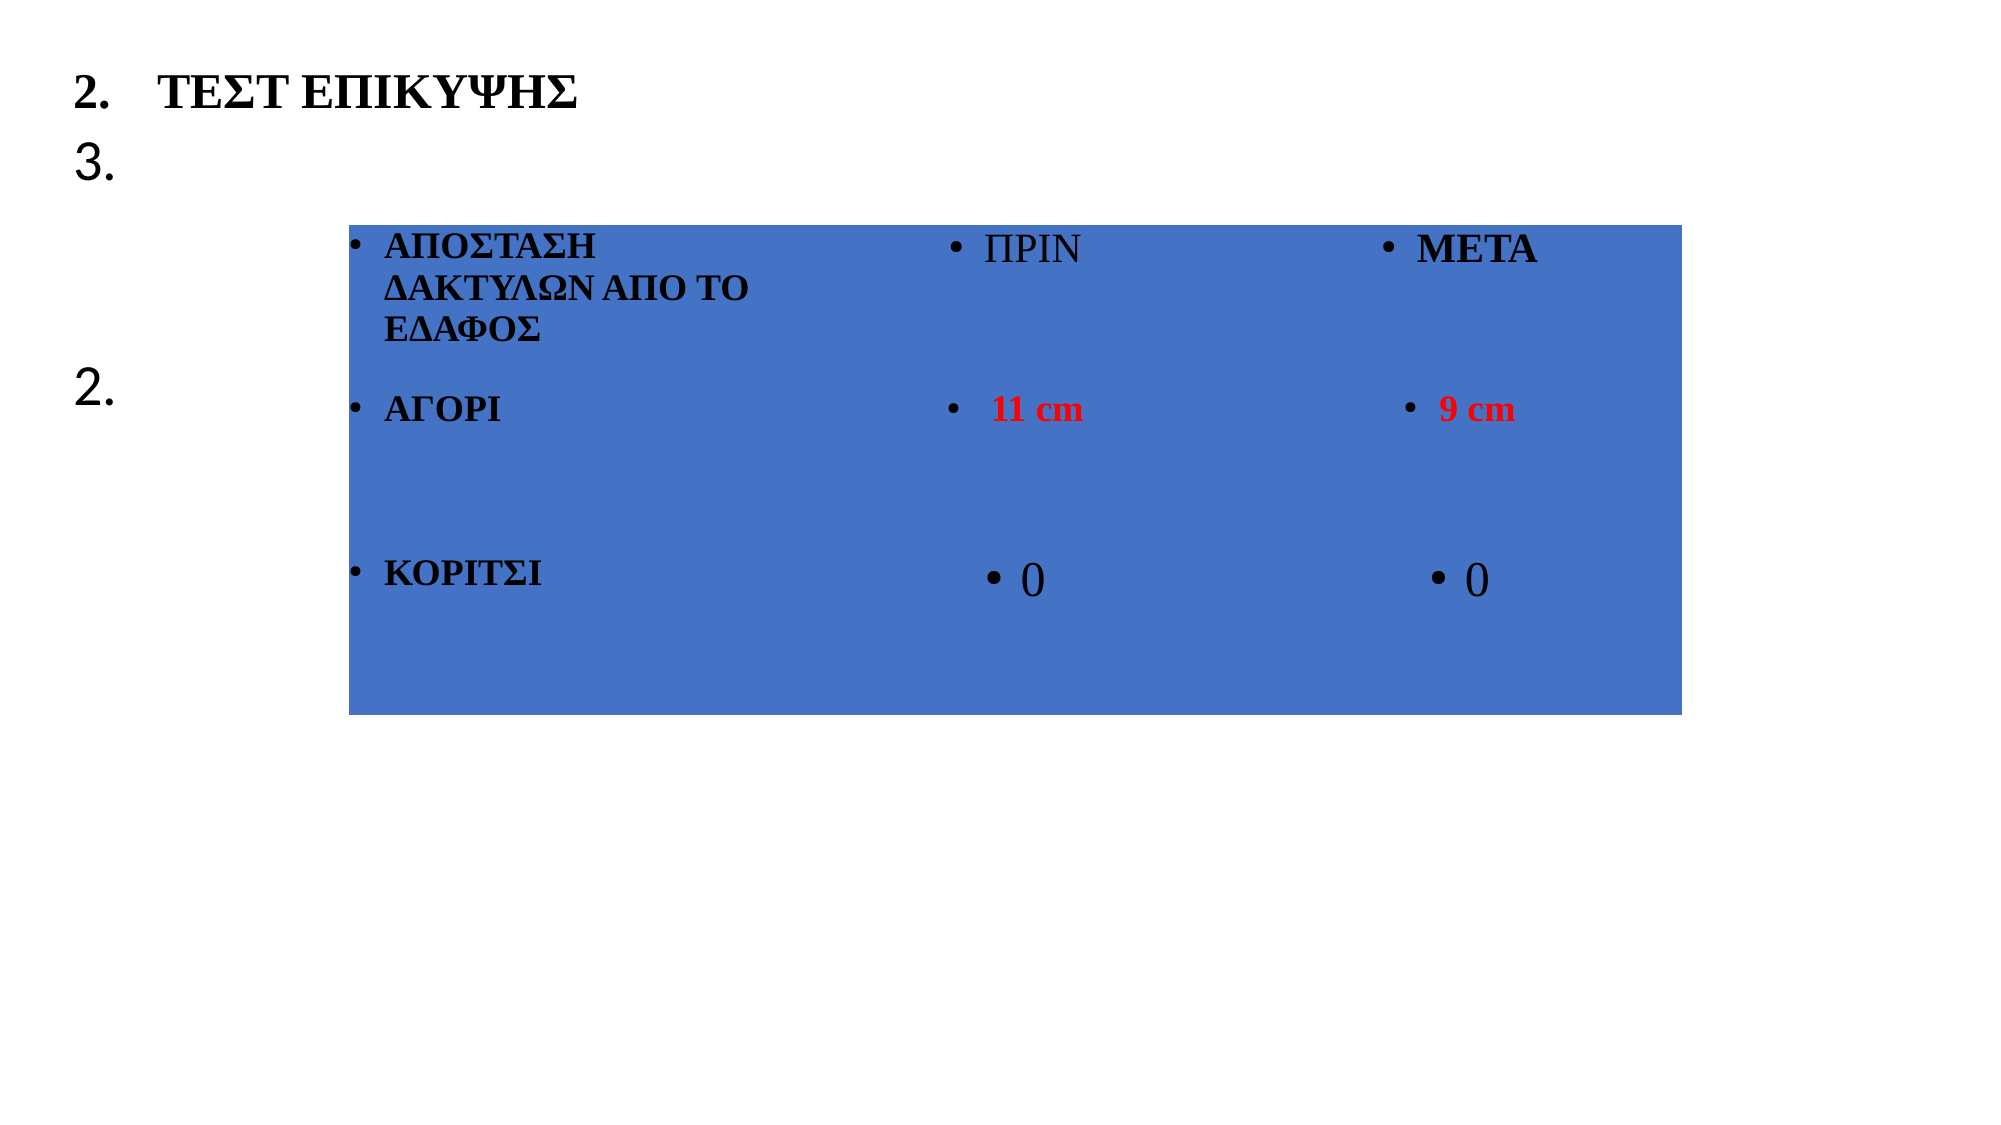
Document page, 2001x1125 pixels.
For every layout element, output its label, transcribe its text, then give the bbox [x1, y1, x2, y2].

table_header ΠΡΙΝ [793, 225, 1238, 388]
table_cell 0 [793, 552, 1238, 715]
table_header ΜΕΤΑ [1238, 225, 1682, 388]
table_cell 0 [1238, 552, 1682, 715]
table_cell 11 cm [793, 388, 1238, 552]
table_cell 9 cm [1238, 388, 1682, 552]
table_header ΑΠΟΣΤΑΣΗ ΔΑΚΤΥΛΩΝ ΑΠΟ ΤΟ ΕΔΑΦΟΣ [349, 225, 793, 388]
table_cell ΑΓΟΡΙ [349, 388, 793, 552]
list ΤΕΣΤ ΕΠΙΚΥΨΗΣ [58, 61, 1912, 1066]
table_cell ΚΟΡΙΤΣΙ [349, 552, 793, 715]
